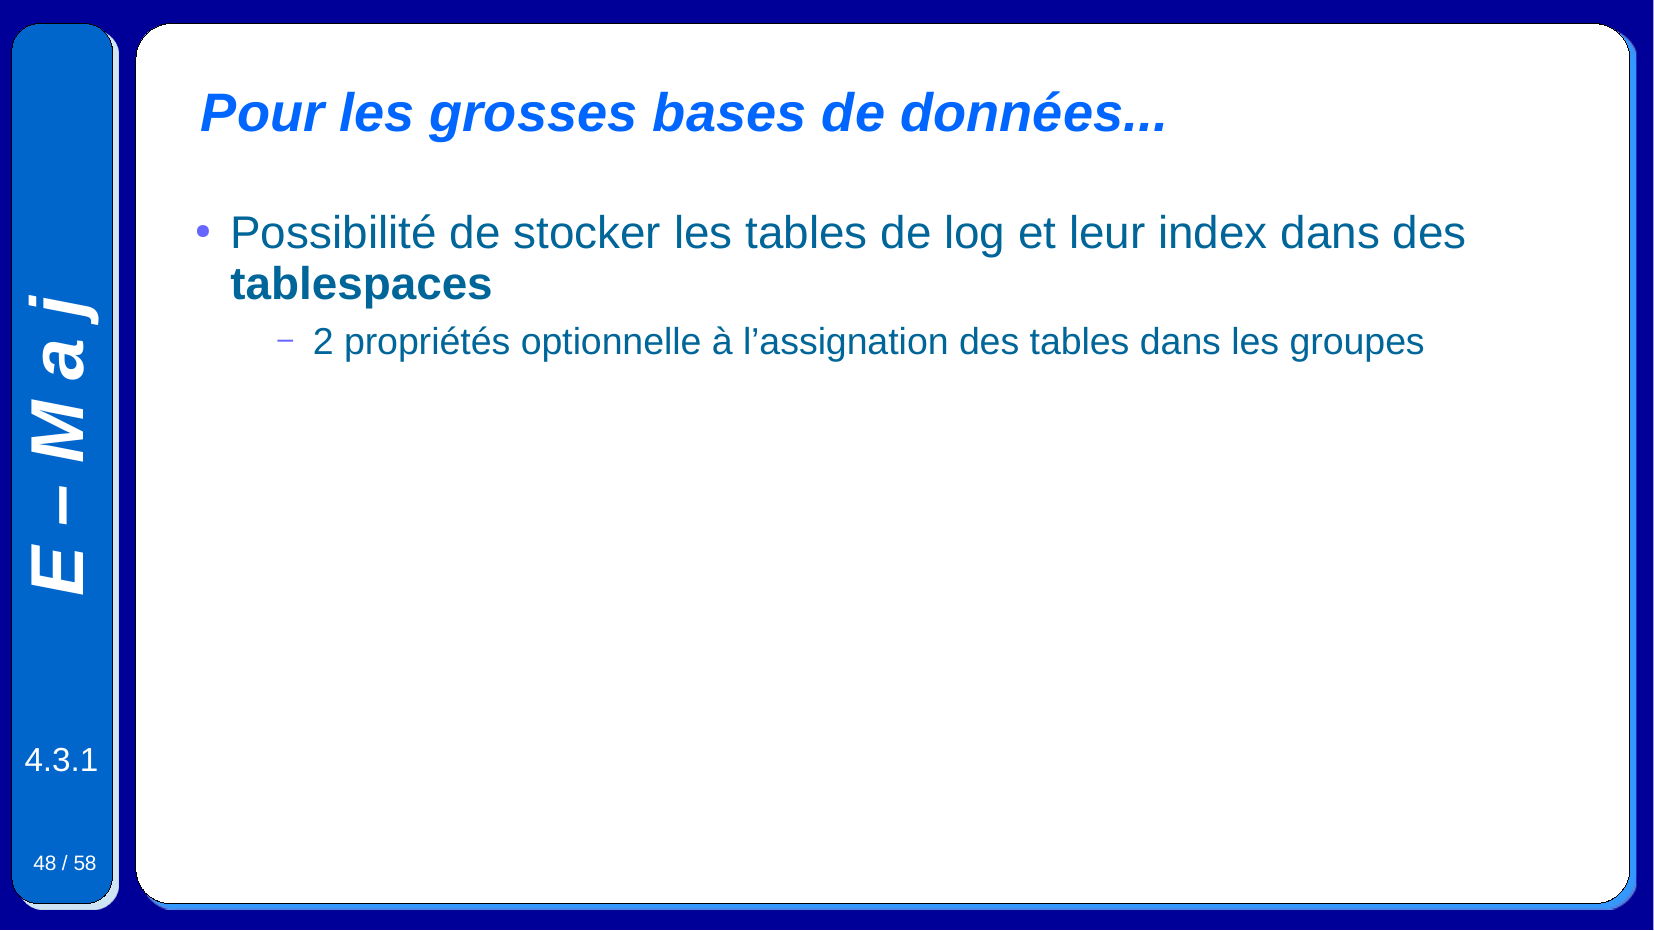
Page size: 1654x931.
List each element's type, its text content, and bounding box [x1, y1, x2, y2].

title Pour les grosses bases de données... [200, 34, 1575, 191]
list Possibilité de stocker les tables de log et leur index dans des tablespaces 2 propriétés optionnelle à l’assignation des tables dans les groupes [177, 206, 1587, 827]
